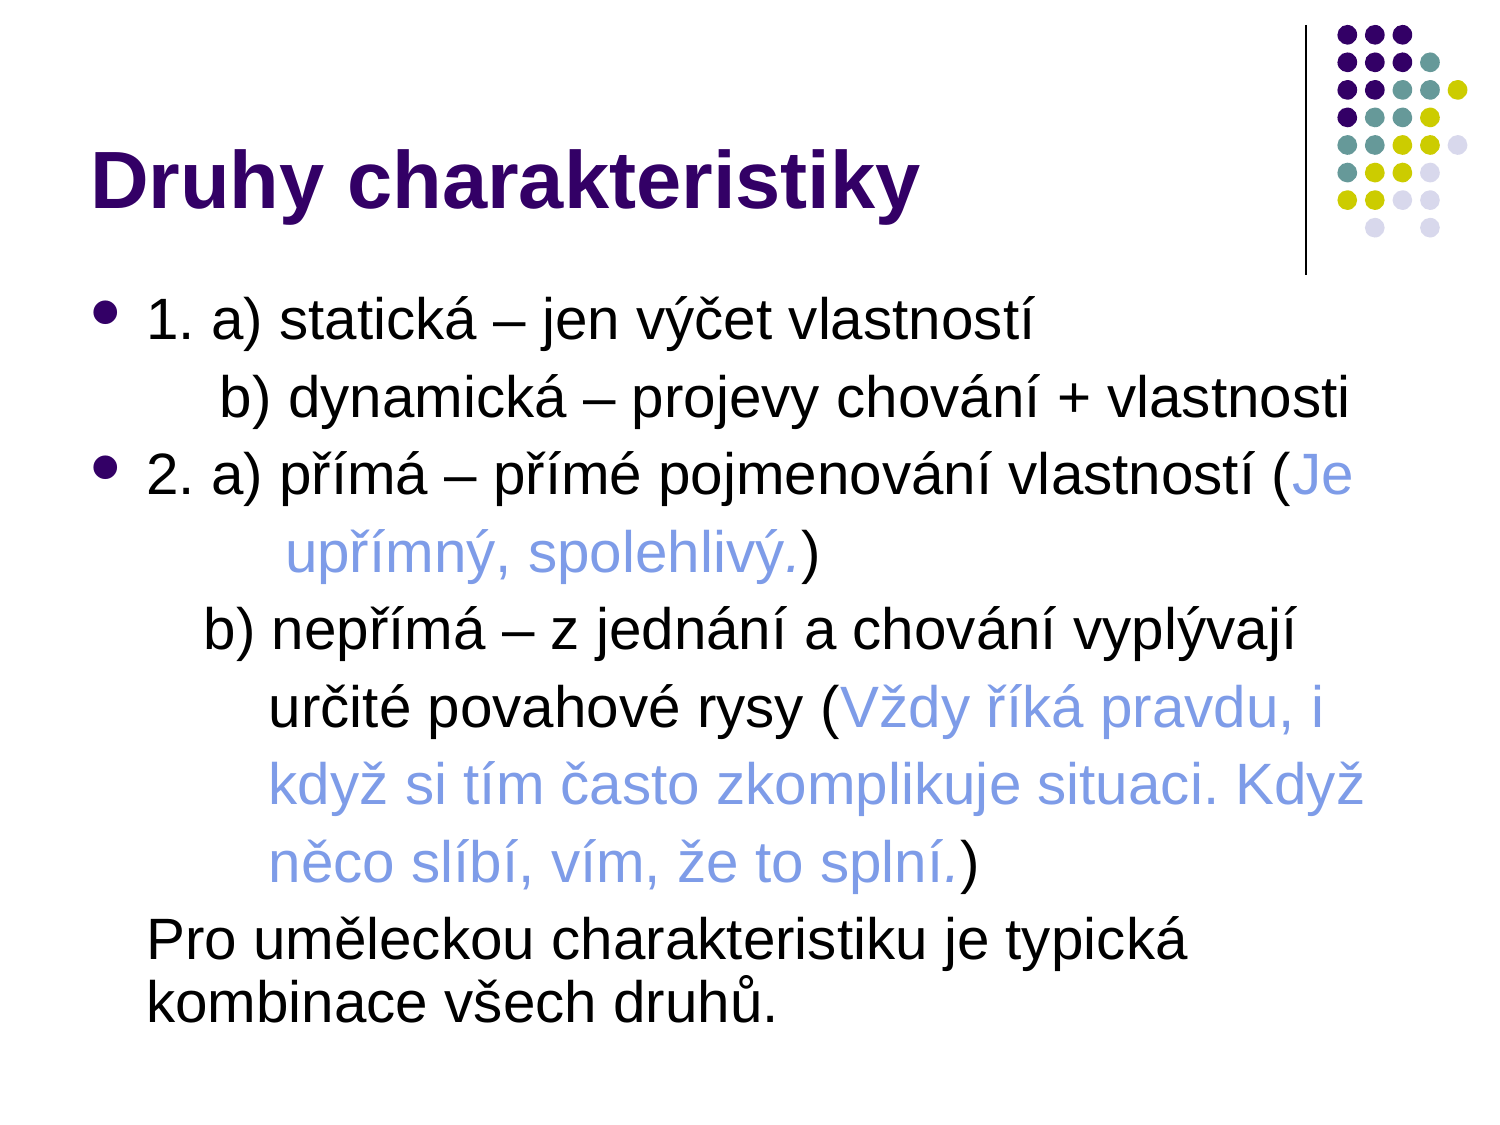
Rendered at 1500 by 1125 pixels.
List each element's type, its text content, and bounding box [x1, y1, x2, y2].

title Druhy charakteristiky [74, 20, 1313, 233]
list 1. a) statická – jen výčet vlastností b) dynamická – projevy chování + vlastnosti 2. a) přímá – přímé pojmenování vlastností (Je upřímný, spolehlivý.) b) nepřímá – z jednání a chování vyplývají určité povahové rysy (Vždy říká pravdu, i když si tím často zkomplikuje situaci. Když něco slíbí, vím, že to splní.) Pro uměleckou charakteristiku je typická kombinace všech druhů. [75, 282, 1426, 1043]
